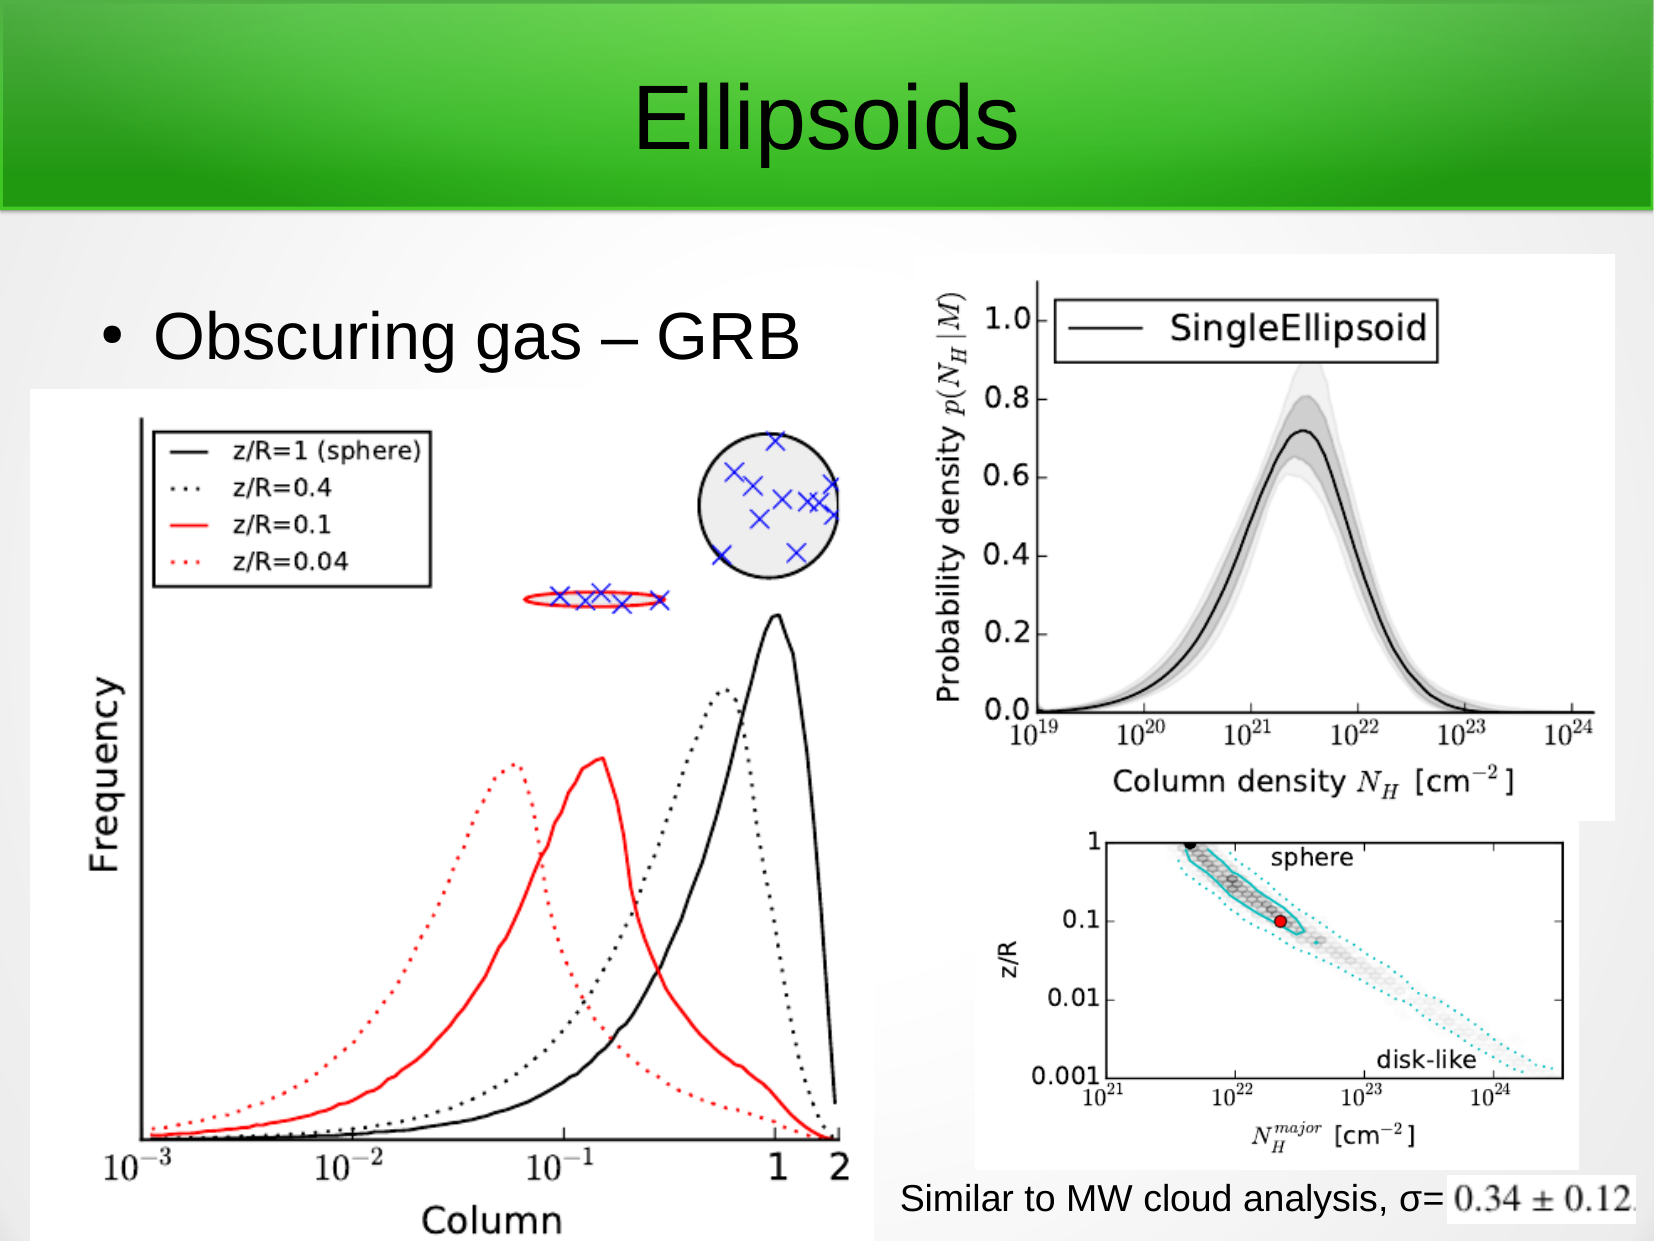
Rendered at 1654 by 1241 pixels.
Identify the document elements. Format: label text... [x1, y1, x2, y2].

picture [1447, 1175, 1636, 1224]
picture [915, 254, 1615, 1171]
picture [30, 389, 874, 1241]
title Ellipsoids [82, 47, 1571, 189]
list Obscuring gas – GRB [82, 299, 975, 1019]
text_box Similar to MW cloud analysis, σ= [885, 1170, 1471, 1241]
